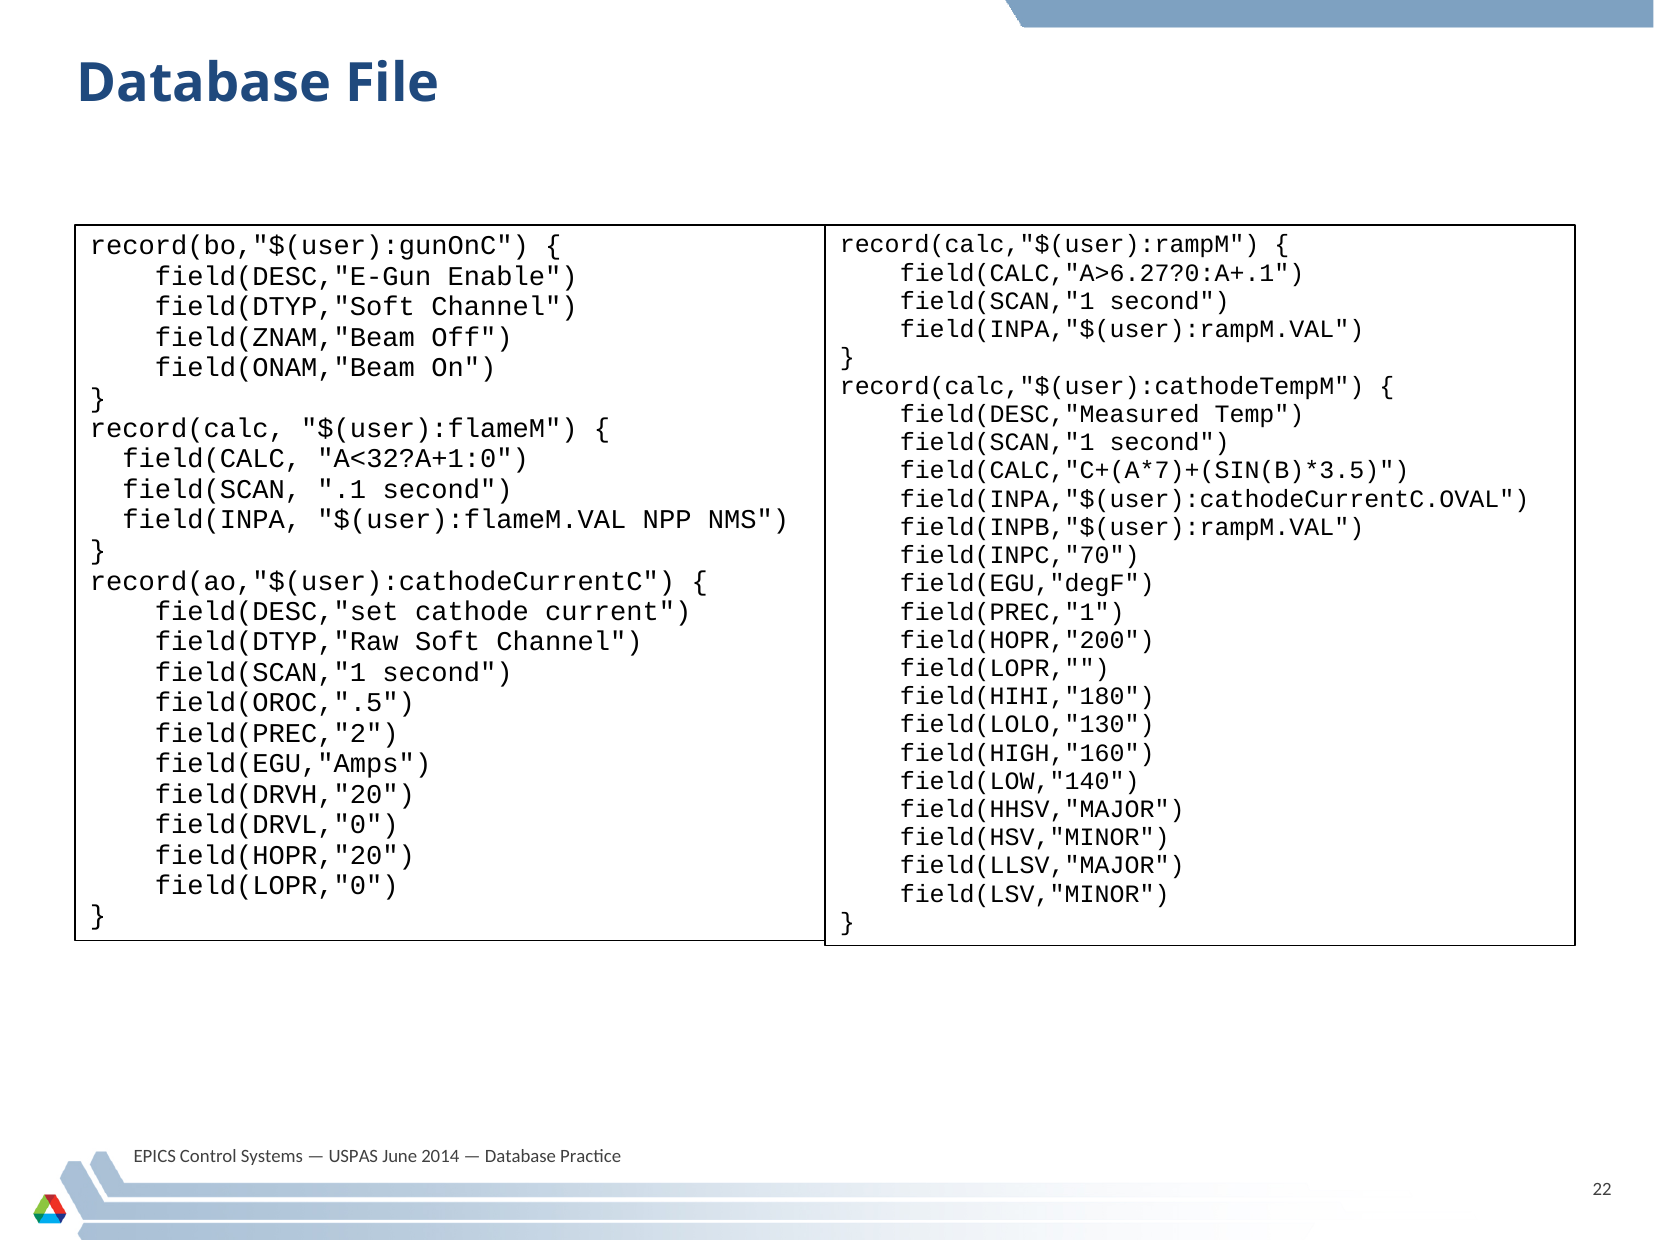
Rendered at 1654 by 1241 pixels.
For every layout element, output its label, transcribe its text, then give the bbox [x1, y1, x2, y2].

title Database File [61, 51, 1500, 123]
text_box record(calc,"$(user):rampM") { field(CALC,"A>6.27?0:A+.1") field(SCAN,"1 second") field(INPA,"$(user):rampM.VAL") } record(calc,"$(user):cathodeTempM") { field(DESC,"Measured Temp") field(SCAN,"1 second") field(CALC,"C+(A*7)+(SIN(B)*3.5)") field(INPA,"$(user):cathodeCurrentC.OVAL") field(INPB,"$(user):rampM.VAL") field(INPC,"70") field(EGU,"degF") field(PREC,"1") field(HOPR,"200") field(LOPR,"") field(HIHI,"180") field(LOLO,"130") field(HIGH,"160") field(LOW,"140") field(HHSV,"MAJOR") field(HSV,"MINOR") field(LLSV,"MAJOR") field(LSV,"MINOR") } [825, 224, 1576, 946]
picture [0, 0, 1654, 29]
text_box record(bo,"$(user):gunOnC") { field(DESC,"E-Gun Enable") field(DTYP,"Soft Channel") field(ZNAM,"Beam Off") field(ONAM,"Beam On") } record(calc, "$(user):flameM") { field(CALC, "A<32?A+1:0") field(SCAN, ".1 second") field(INPA, "$(user):flameM.VAL NPP NMS") } record(ao,"$(user):cathodeCurrentC") { field(DESC,"set cathode current") field(DTYP,"Raw Soft Channel") field(SCAN,"1 second") field(OROC,".5") field(PREC,"2") field(EGU,"Amps") field(DRVH,"20") field(DRVL,"0") field(HOPR,"20") field(LOPR,"0") } [75, 224, 825, 941]
picture [0, 1143, 1654, 1240]
